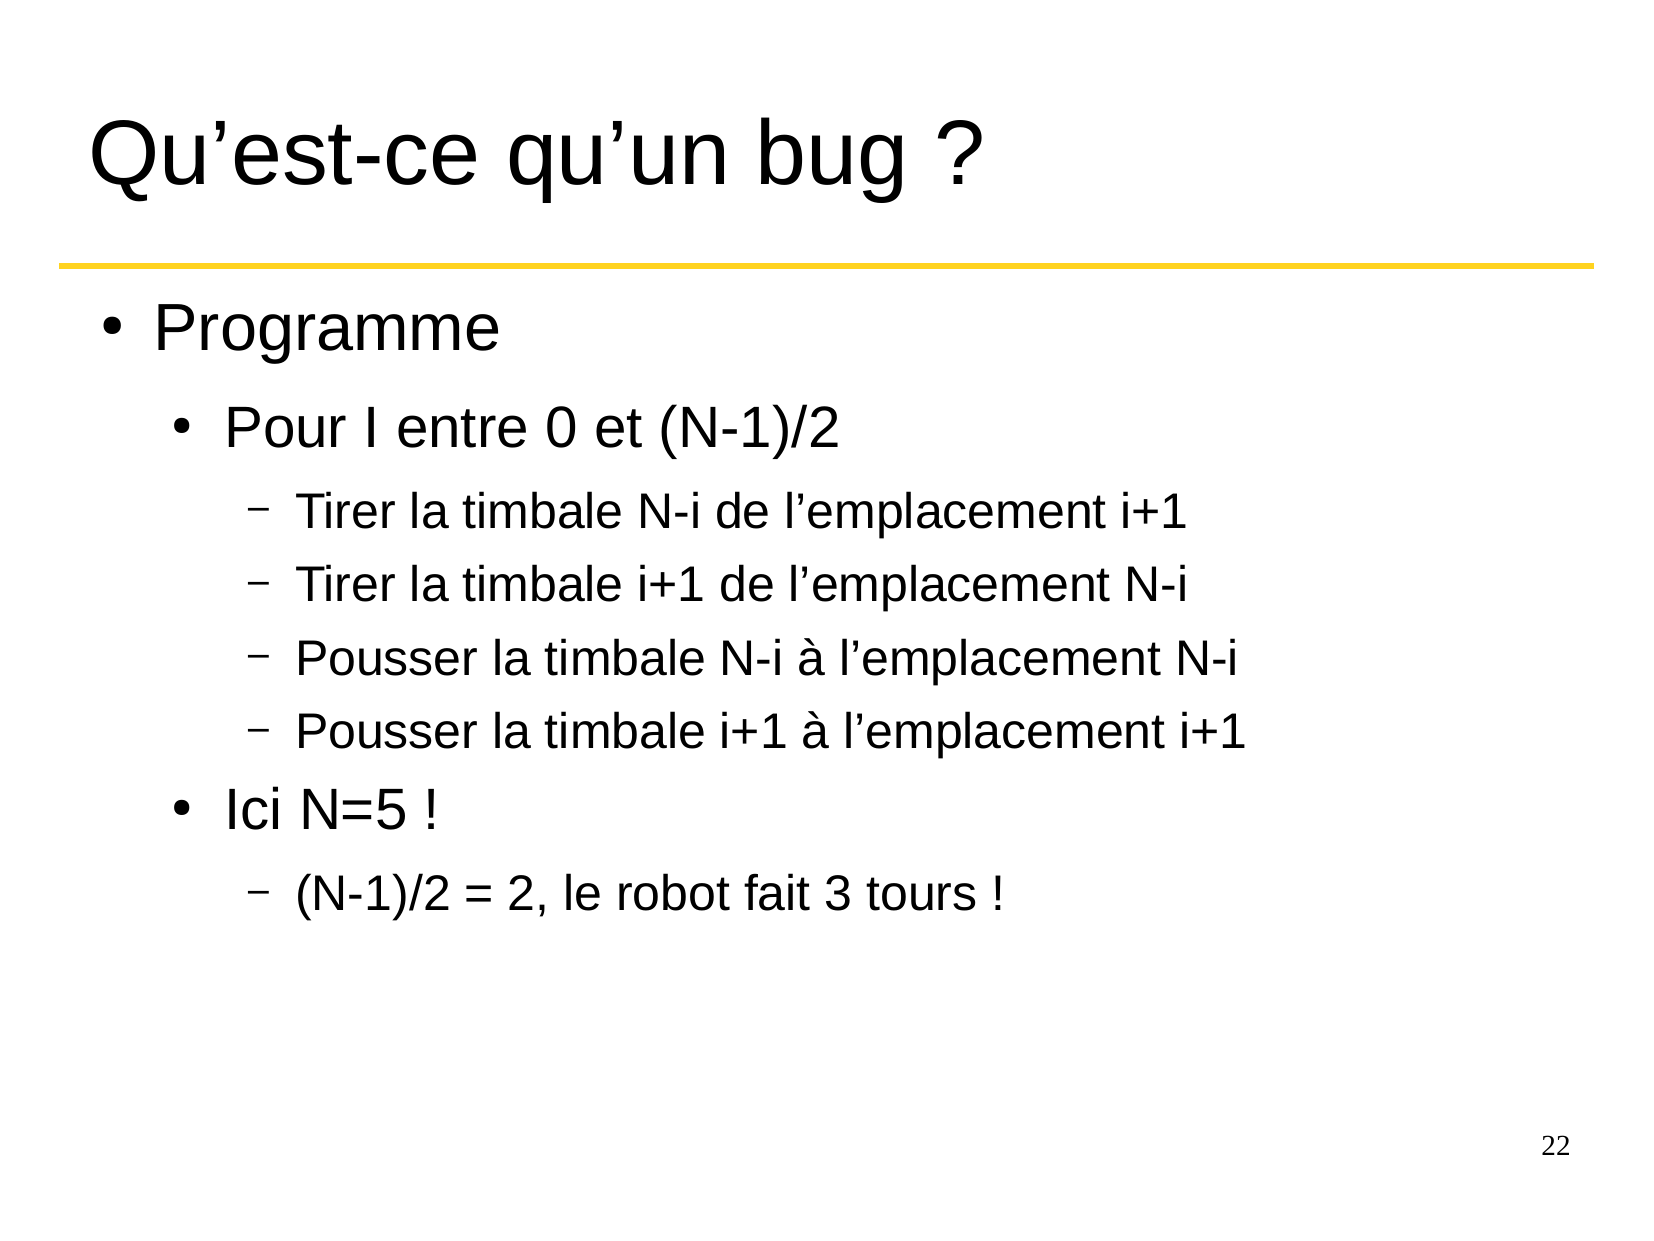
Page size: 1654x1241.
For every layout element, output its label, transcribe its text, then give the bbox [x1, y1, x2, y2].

list Programme Pour I entre 0 et (N-1)/2 Tirer la timbale N-i de l’emplacement i+1 Tirer la timbale i+1 de l’emplacement N-i Pousser la timbale N-i à l’emplacement N-i Pousser la timbale i+1 à l’emplacement i+1 Ici N=5 ! (N-1)/2 = 2, le robot fait 3 tours ! [82, 290, 1571, 1211]
title Qu’est-ce qu’un bug ? [88, 49, 1571, 257]
